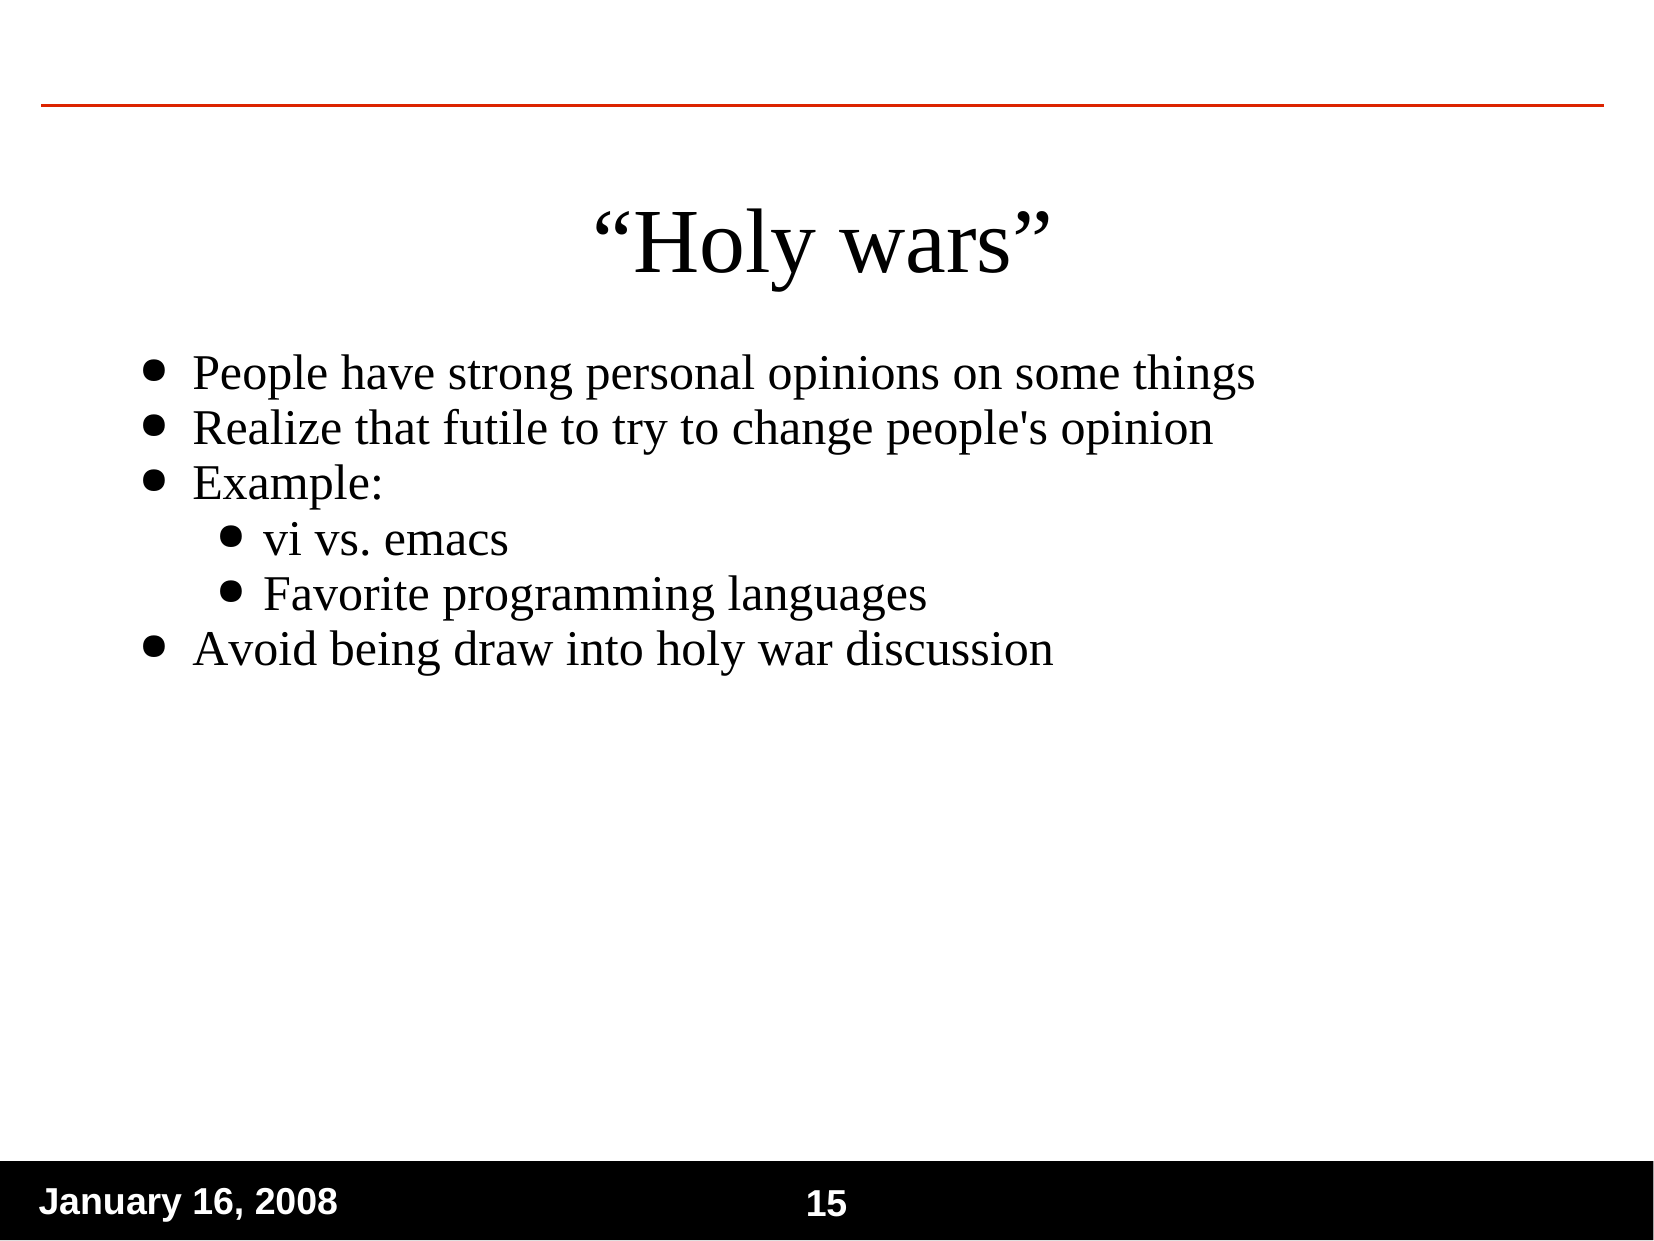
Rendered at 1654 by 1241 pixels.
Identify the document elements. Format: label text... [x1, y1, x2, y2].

list People have strong personal opinions on some things Realize that futile to try to change people's opinion Example: vi vs. emacs Favorite programming languages Avoid being draw into holy war discussion [121, 344, 1534, 1127]
title “Holy wars” [117, 137, 1530, 346]
